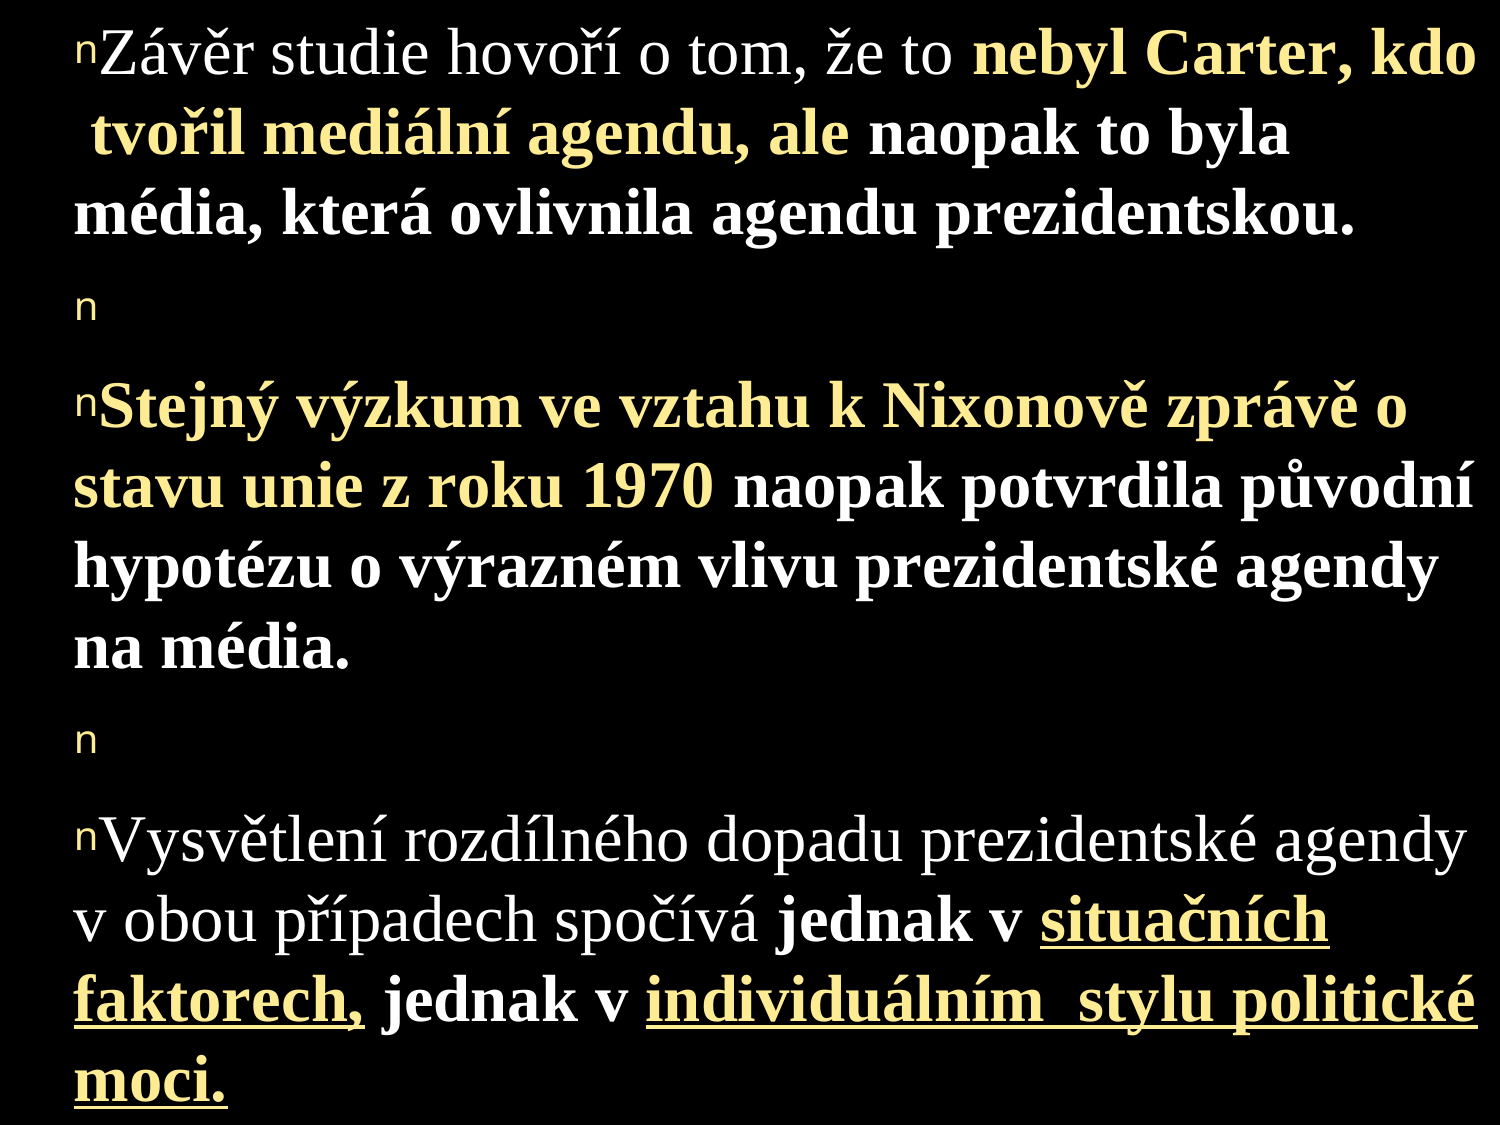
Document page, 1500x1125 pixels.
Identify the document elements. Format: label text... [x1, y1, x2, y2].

list Závěr studie hovoří o tom, že to nebyl Carter, kdo tvořil mediální agendu, ale naopak to byla média, která ovlivnila agendu prezidentskou. Stejný výzkum ve vztahu k Nixonově zprávě o stavu unie z roku 1970 naopak potvrdila původní hypotézu o výrazném vlivu prezidentské agendy na média. Vysvětlení rozdílného dopadu prezidentské agendy v obou případech spočívá jednak v situačních faktorech, jednak v individuálním stylu politické moci. [0, 0, 1500, 1125]
